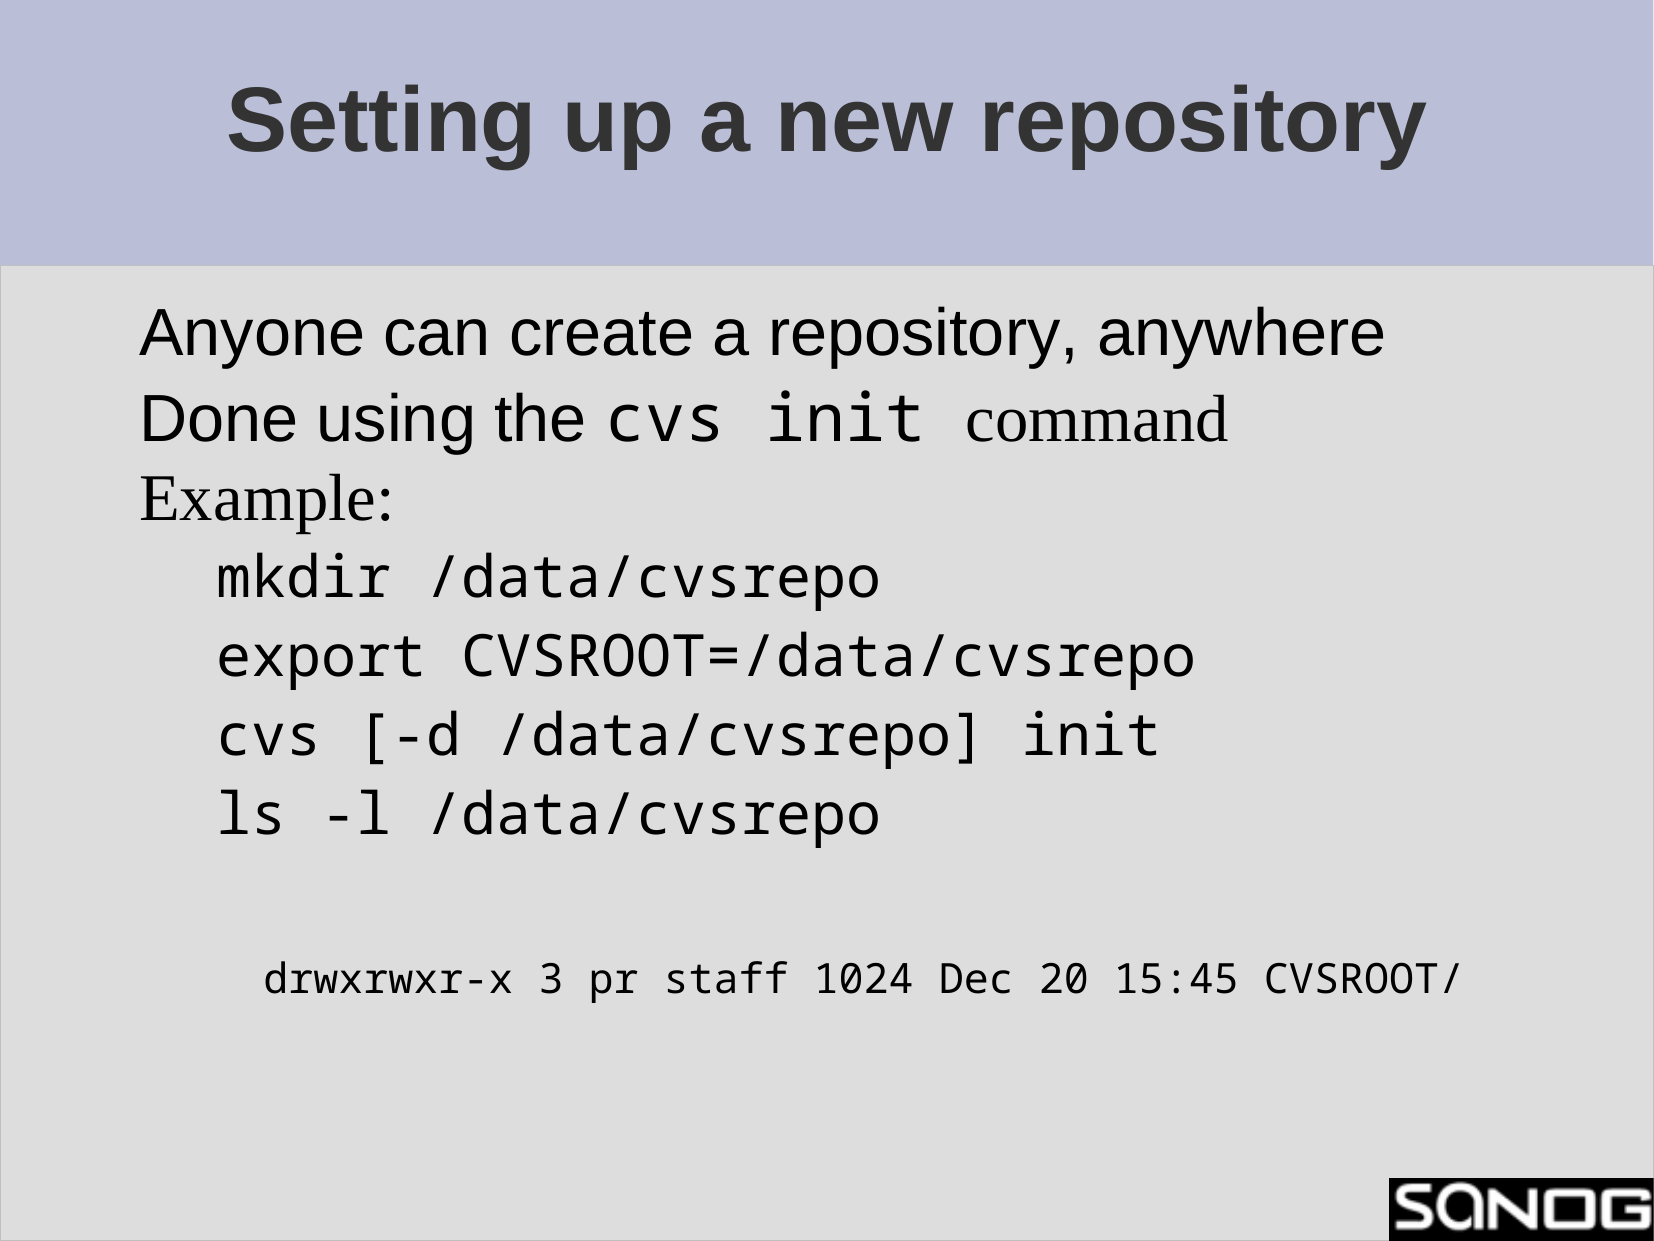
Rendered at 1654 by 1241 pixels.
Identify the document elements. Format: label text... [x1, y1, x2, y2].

title Setting up a new repository [121, 2, 1534, 237]
picture [1389, 1178, 1654, 1241]
list Anyone can create a repository, anywhere Done using the cvs init command Example: mkdir /data/cvsrepo export CVSROOT=/data/cvsrepo cvs [-d /data/cvsrepo] init ls -l /data/cvsrepo drwxrwxr-x 3 pr staff 1024 Dec 20 15:45 CVSROOT/ [121, 295, 1534, 1152]
